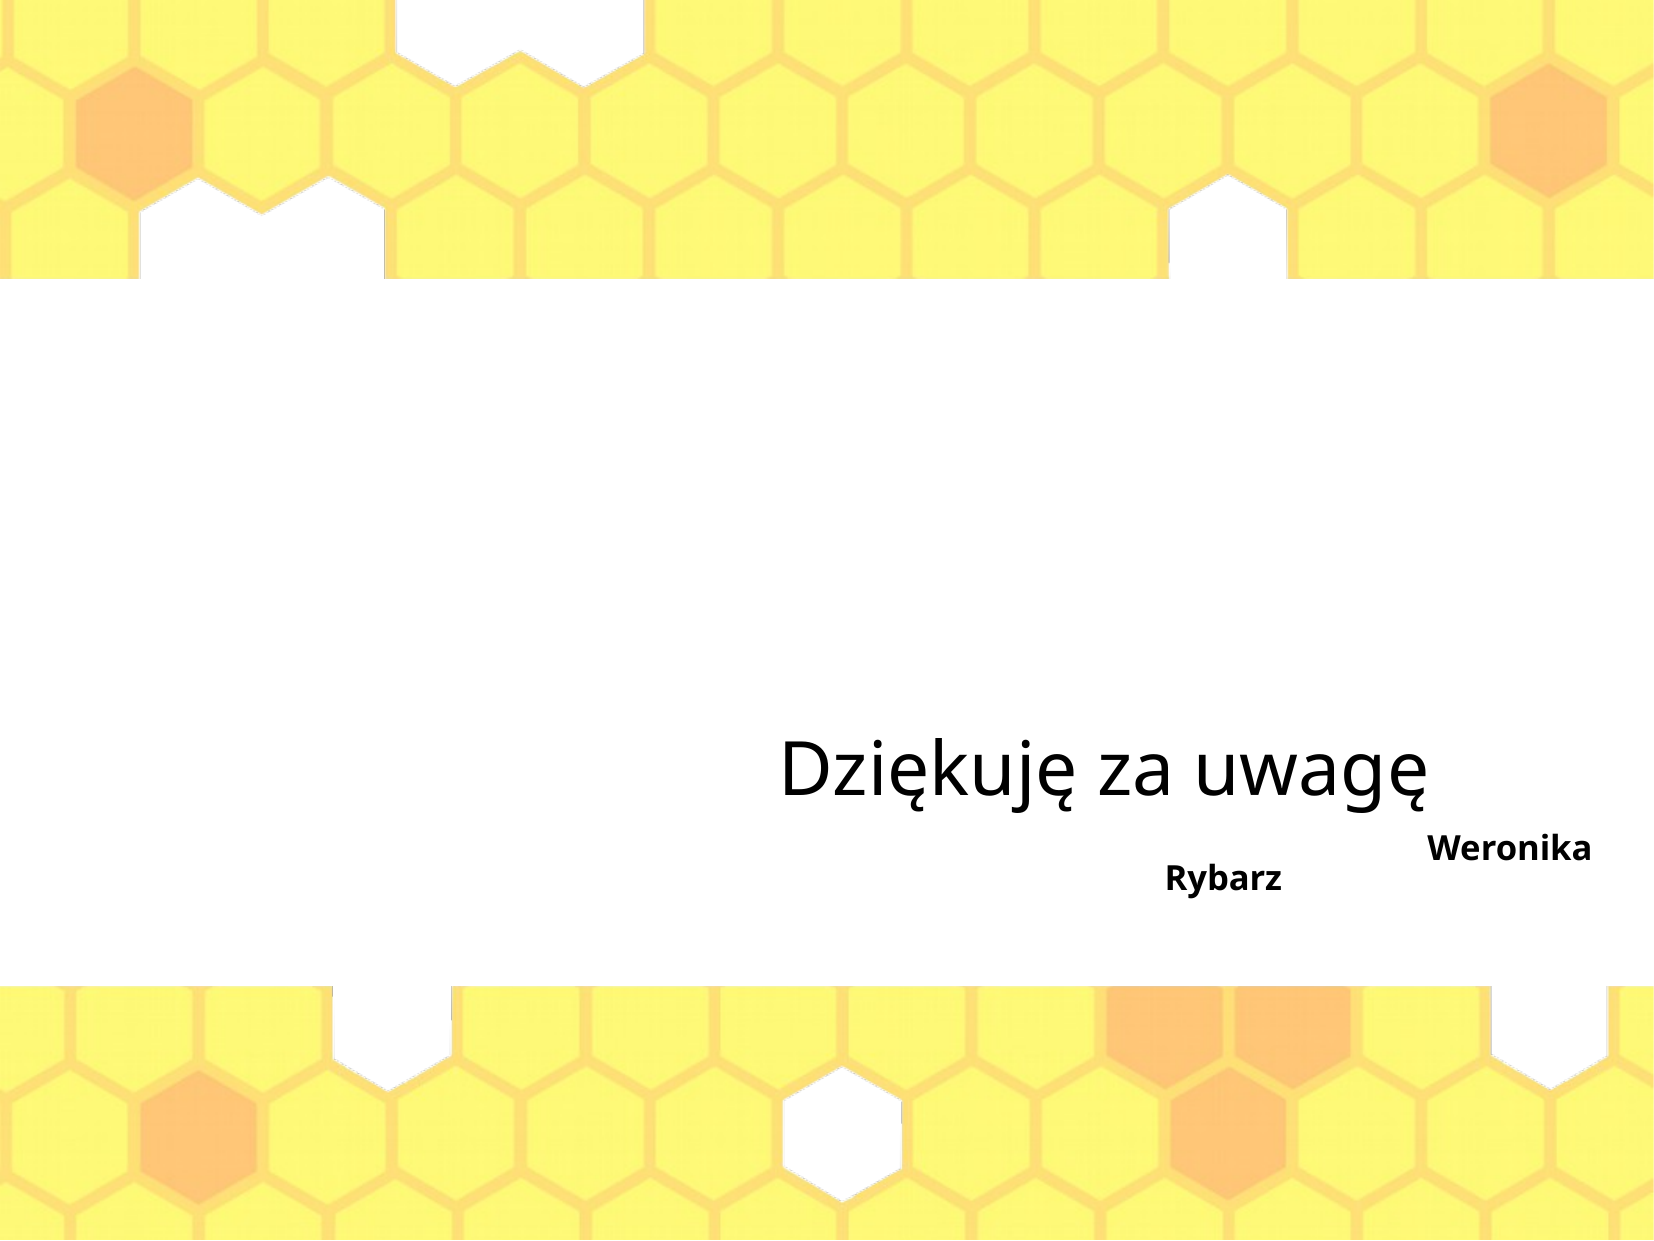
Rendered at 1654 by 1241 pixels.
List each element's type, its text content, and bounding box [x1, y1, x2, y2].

title Dziękuję za uwagę [366, 696, 1654, 834]
list Weronika Rybarz [106, 708, 1595, 898]
